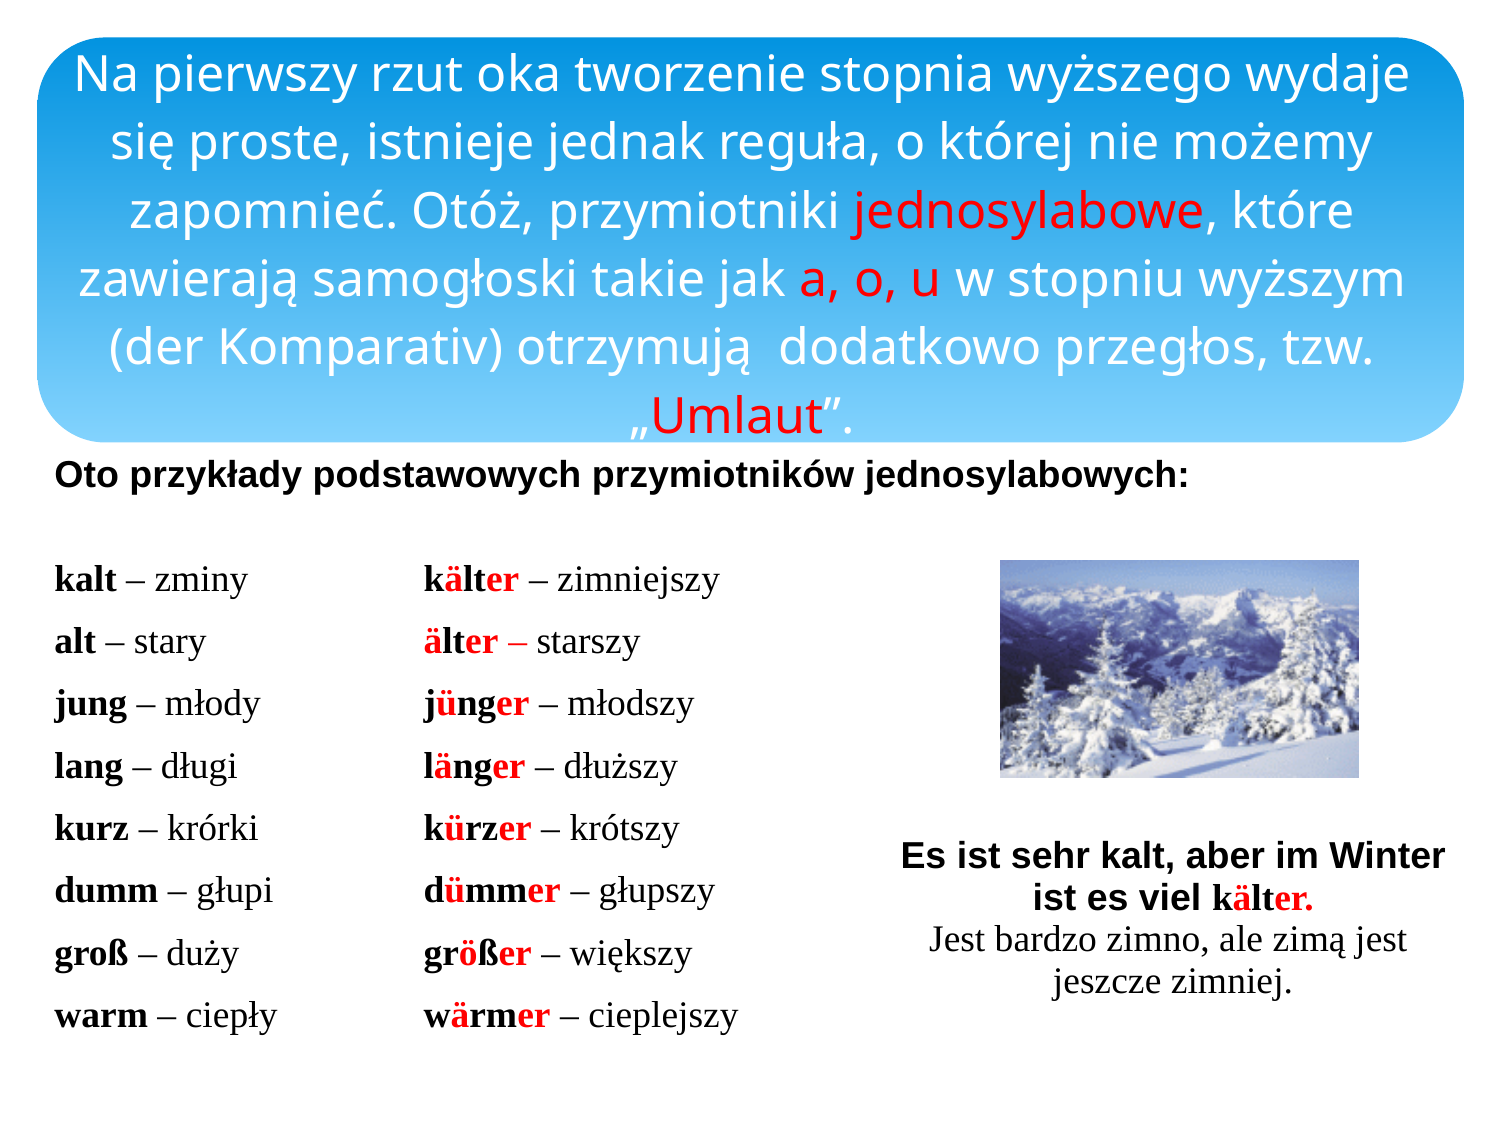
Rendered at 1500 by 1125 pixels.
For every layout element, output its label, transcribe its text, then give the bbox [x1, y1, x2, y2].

title Na pierwszy rzut oka tworzenie stopnia wyższego wydaje się proste, istnieje jednak reguła, o której nie możemy zapomnieć. Otóż, przymiotniki jednosylabowe, które zawierają samogłoski takie jak a, o, u w stopniu wyższym (der Komparativ) otrzymują dodatkowo przegłos, tzw. „Umlaut”. [67, 90, 1418, 396]
picture [1000, 560, 1359, 778]
text_box Es ist sehr kalt, aber im Winter ist es viel kälter. Jest bardzo zimno, ale zimą jest jeszcze zimniej. [885, 826, 1462, 1014]
subtitle Oto przykłady podstawowych przymiotników jednosylabowych: kalt – zminy kälter – zimniejszy alt – stary älter – starszy jung – młody jünger – młodszy lang – długi länger – dłuższy kurz – krórki kürzer – krótszy dumm – głupi dümmer – głupszy groß – duży größer – większy warm – ciepły wärmer – cieplejszy [54, 440, 1270, 1125]
